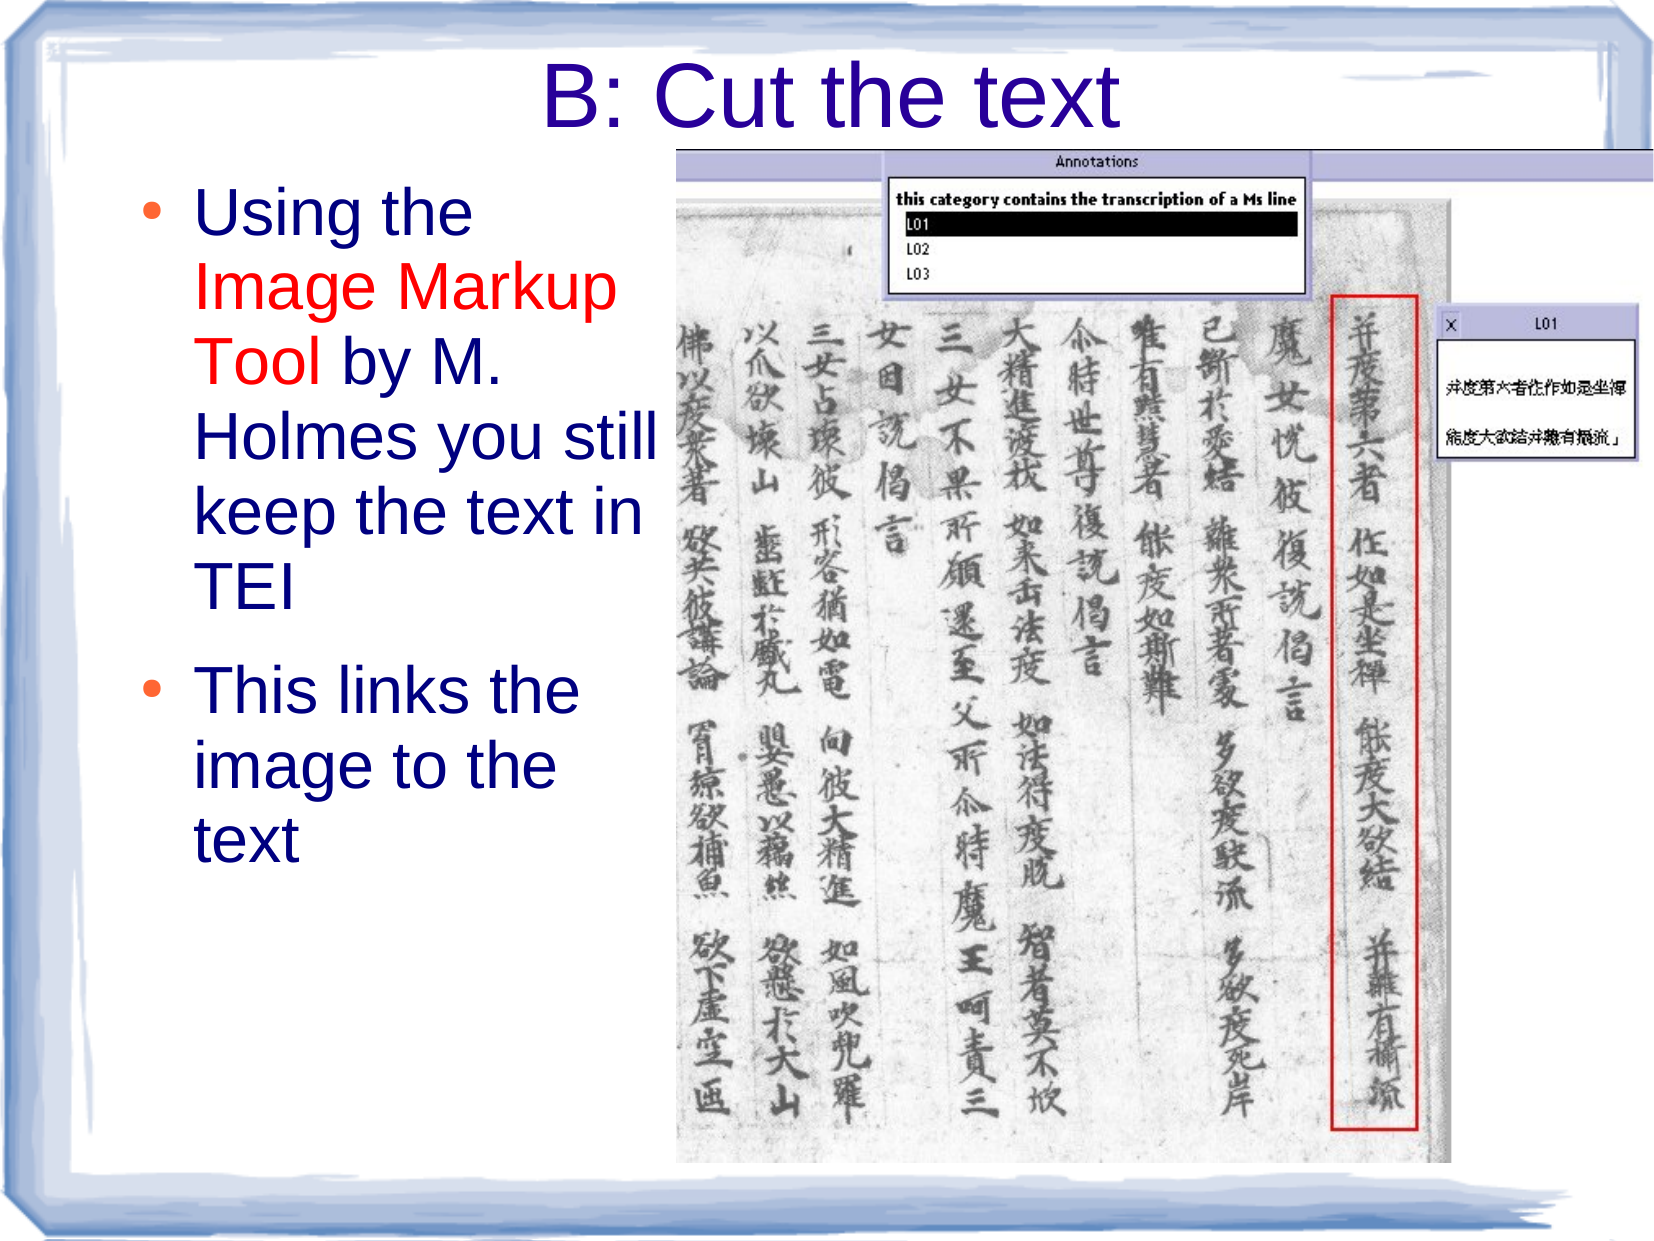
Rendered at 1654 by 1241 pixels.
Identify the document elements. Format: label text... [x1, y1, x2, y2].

title B: Cut the text [86, 0, 1576, 193]
picture [0, 0, 1654, 1241]
list Using the Image Markup Tool by M. Holmes you still keep the text in TEI This links the image to the text [122, 174, 676, 878]
